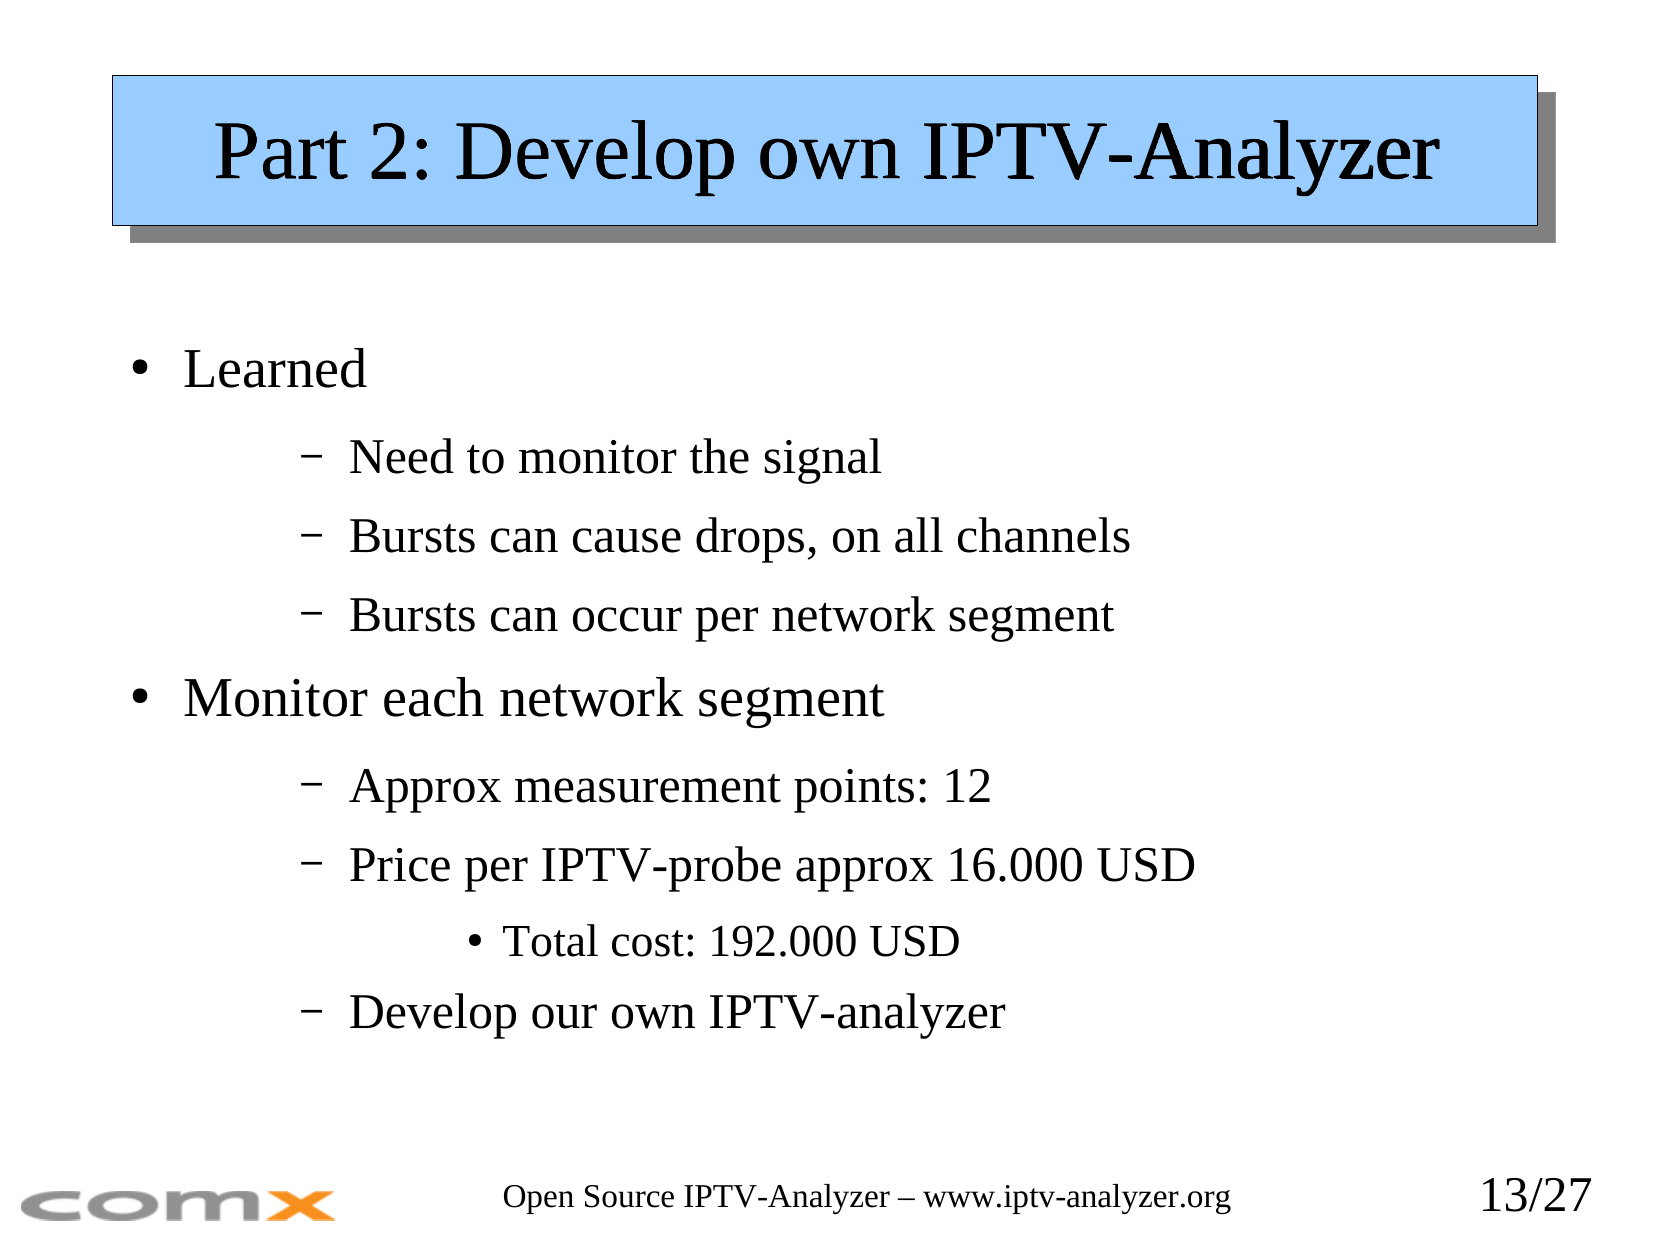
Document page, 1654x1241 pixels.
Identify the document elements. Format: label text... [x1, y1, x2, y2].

picture [21, 1191, 335, 1221]
list Learned Need to monitor the signal Bursts can cause drops, on all channels Bursts can occur per network segment Monitor each network segment Approx measurement points: 12 Price per IPTV-probe approx 16.000 USD Total cost: 192.000 USD Develop our own IPTV-analyzer [112, 337, 1538, 1126]
title Part 2: Develop own IPTV-Analyzer [116, 75, 1538, 226]
